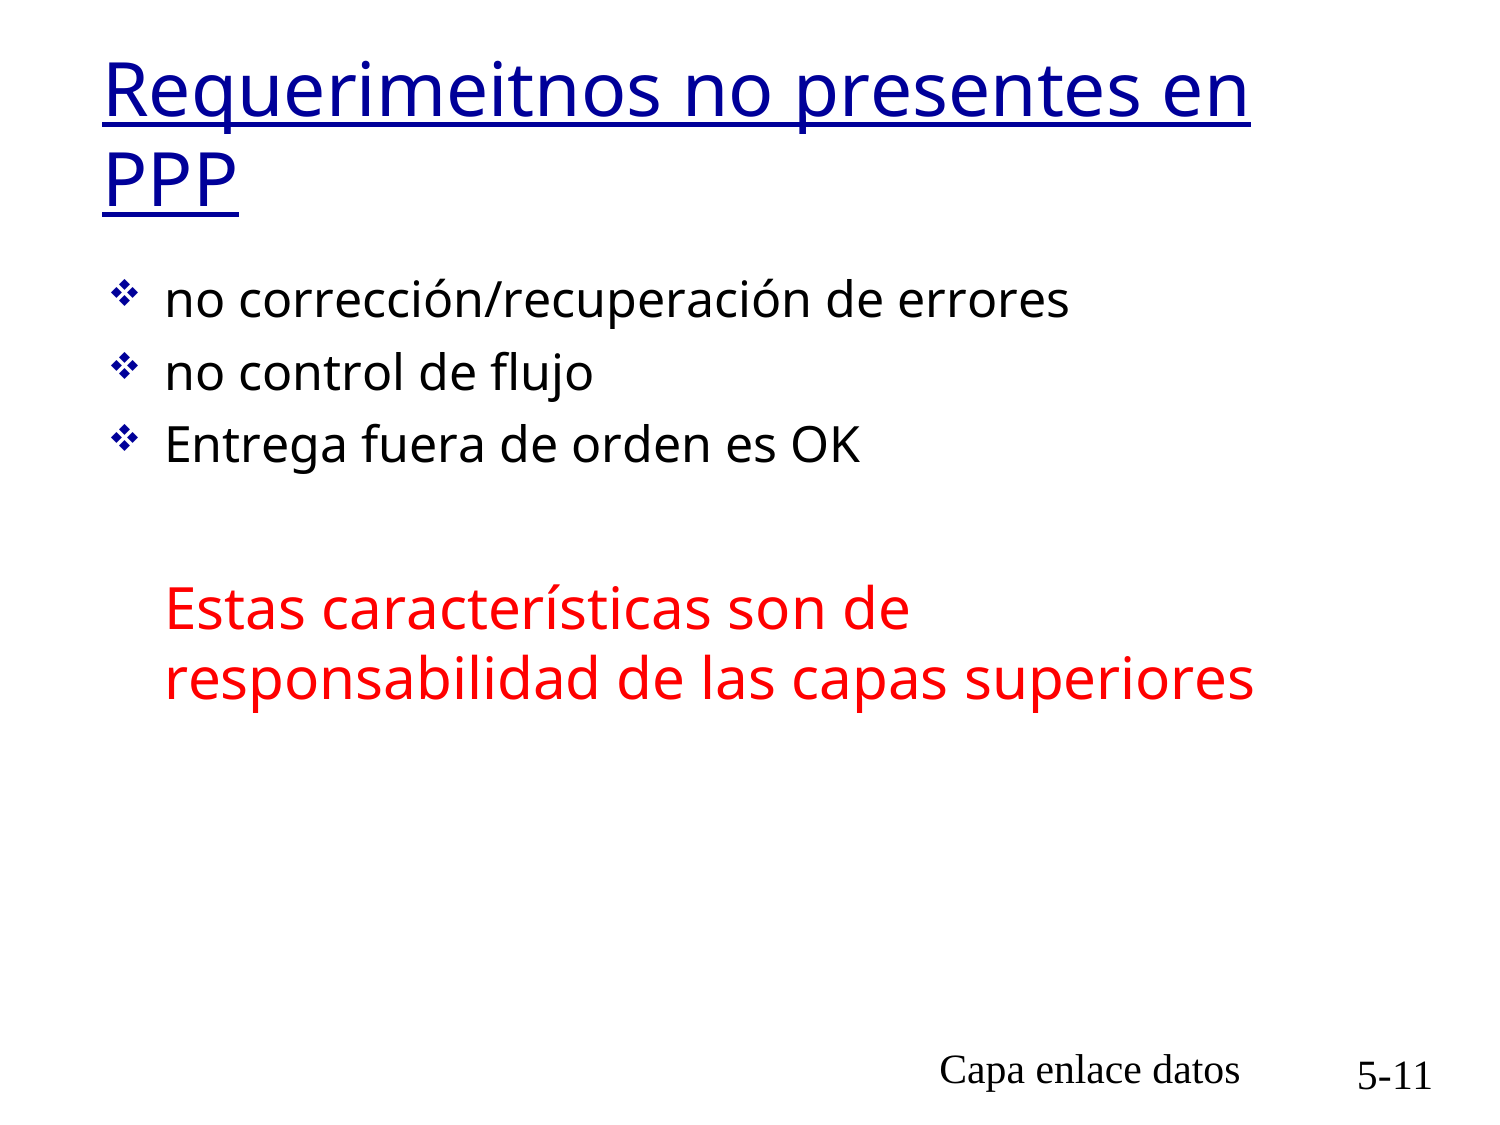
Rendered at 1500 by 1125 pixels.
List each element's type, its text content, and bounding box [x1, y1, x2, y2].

title Requerimeitnos no presentes en PPP [87, 33, 1363, 229]
list no corrección/recuperación de errores no control de flujo Entrega fuera de orden es OK Estas características son de responsabilidad de las capas superiores [93, 260, 1369, 1066]
